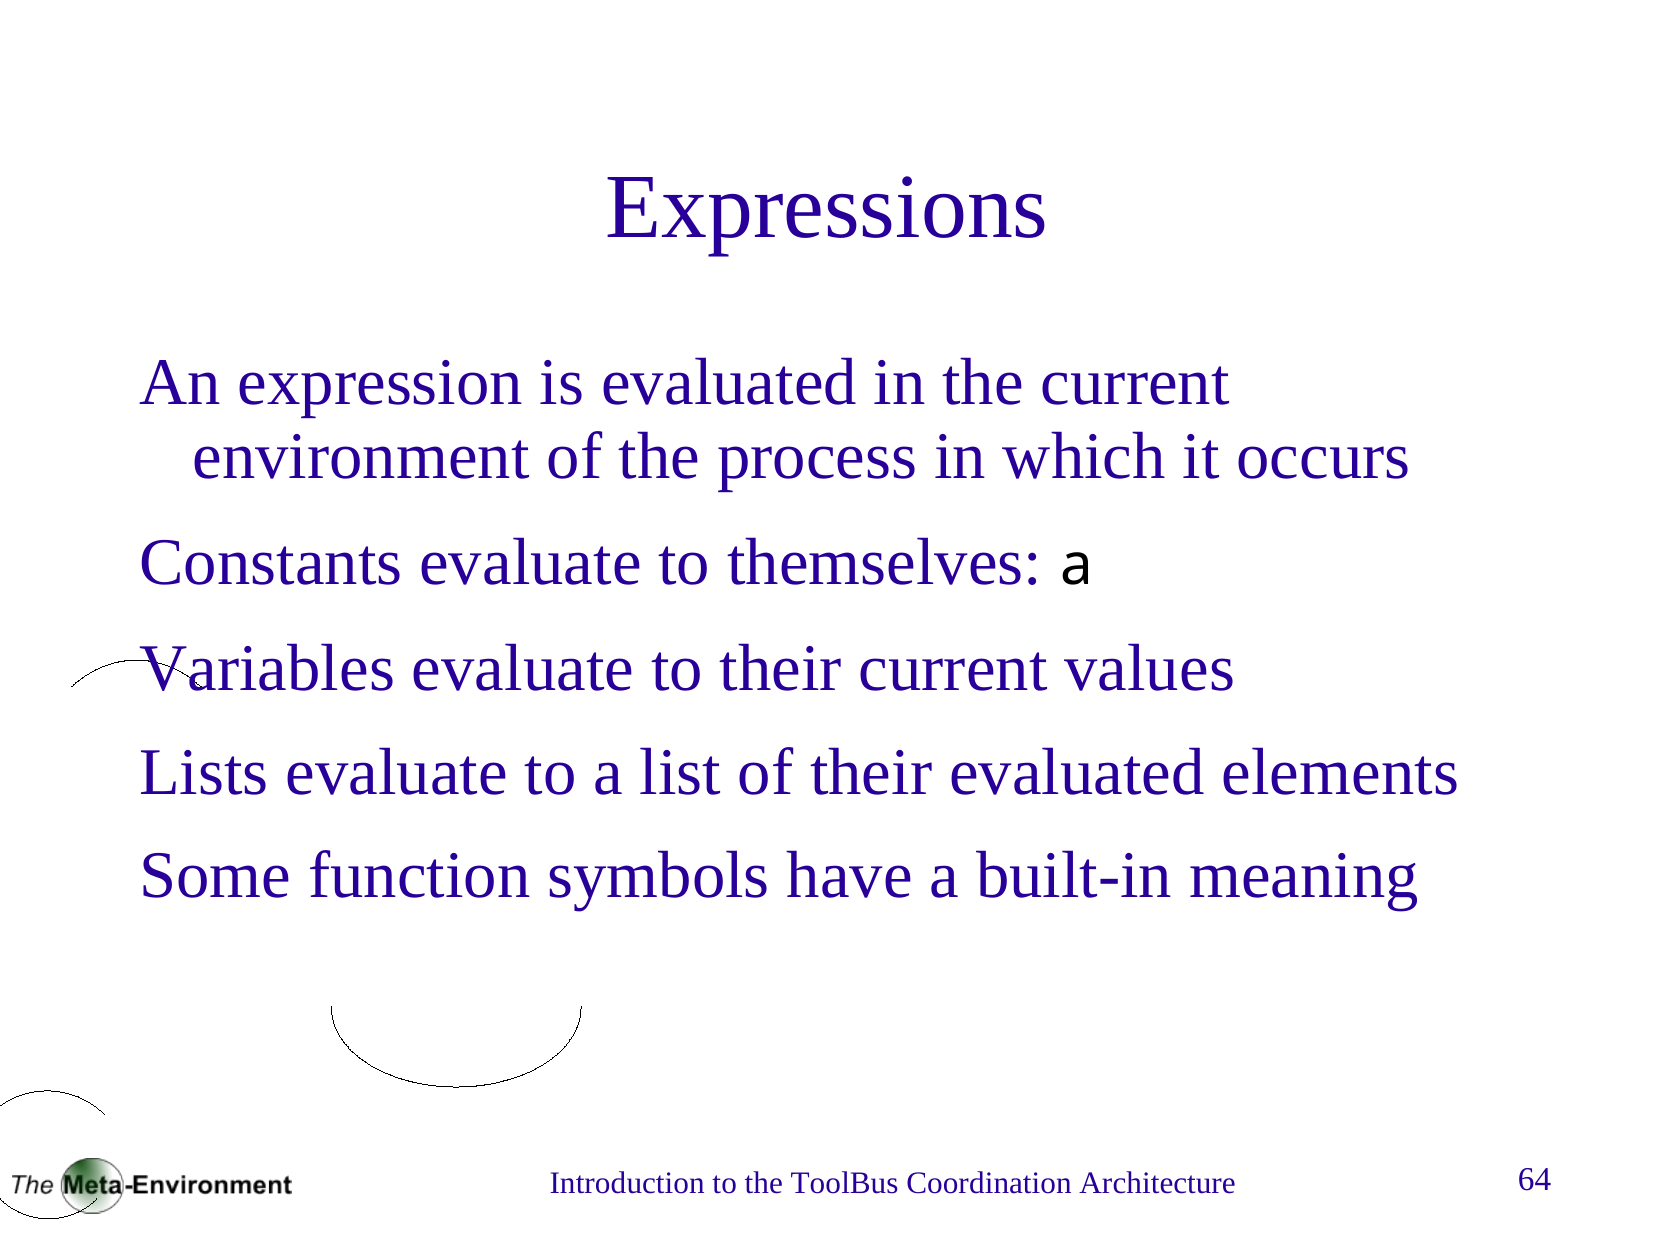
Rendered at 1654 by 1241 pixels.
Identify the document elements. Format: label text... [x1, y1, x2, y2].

title Expressions [121, 102, 1534, 311]
list An expression is evaluated in the current environment of the process in which it occurs Constants evaluate to themselves: a Variables evaluate to their current values Lists evaluate to a list of their evaluated elements Some function symbols have a built-in meaning [121, 344, 1534, 1127]
picture [12, 1158, 292, 1214]
